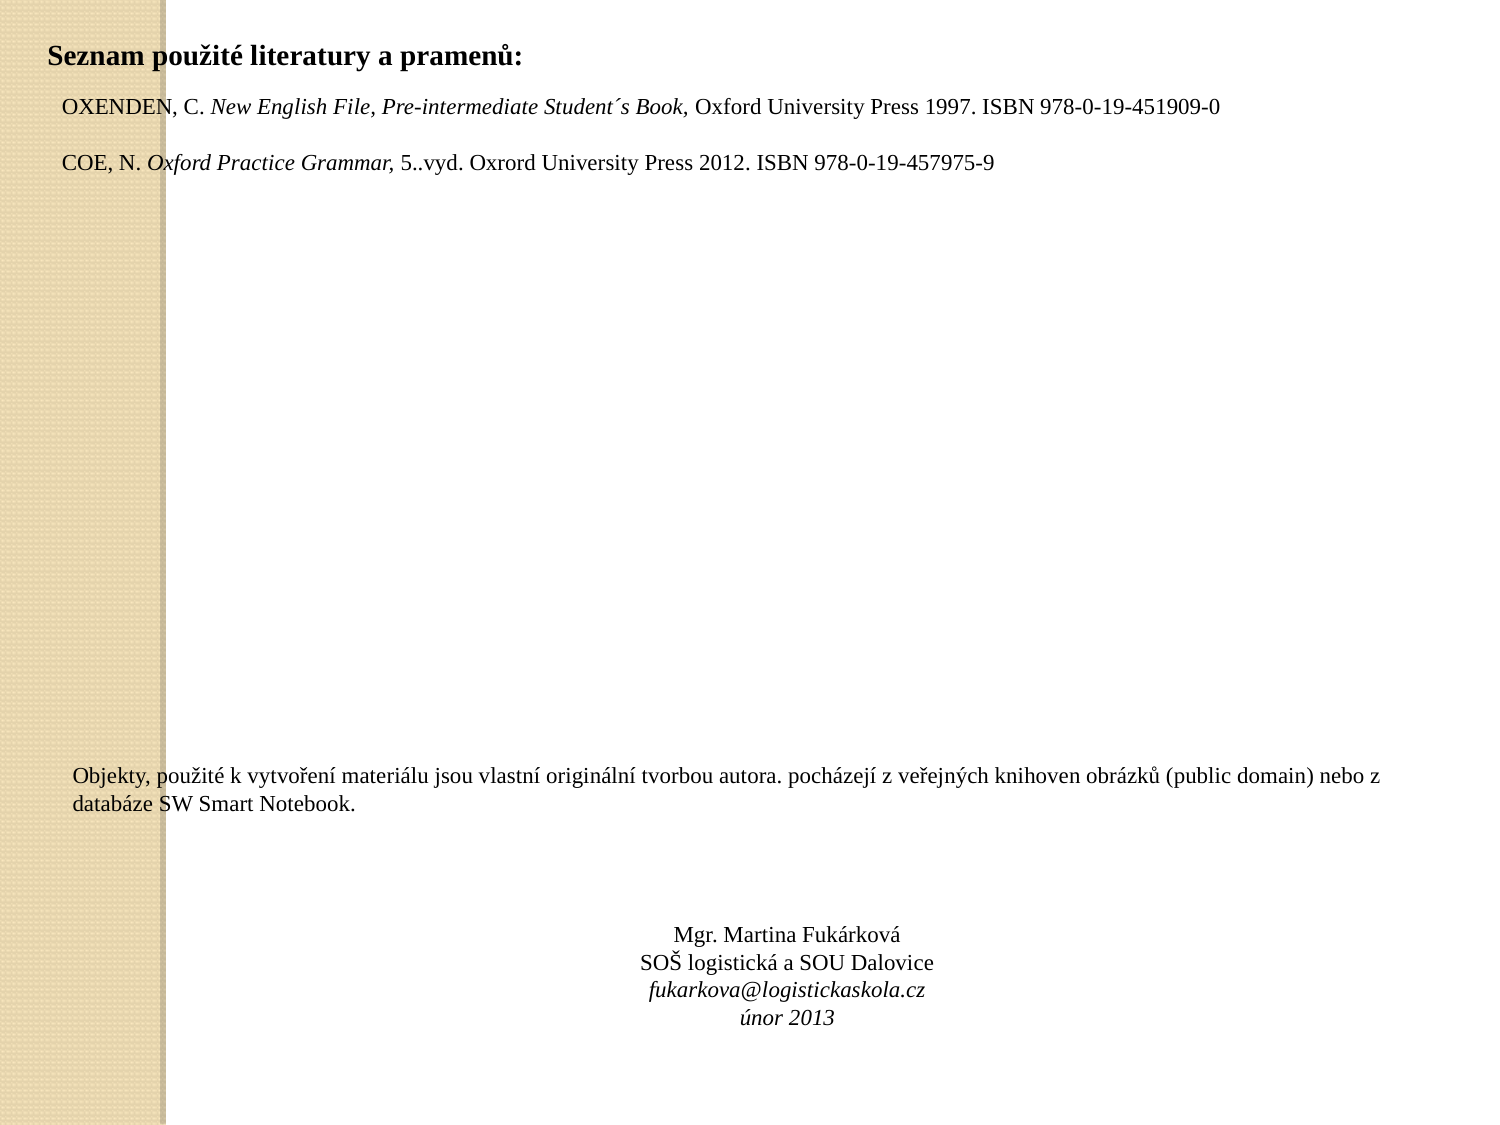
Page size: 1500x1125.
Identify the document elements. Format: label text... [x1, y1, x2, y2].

text_box Seznam použité literatury a pramenů: [33, 29, 762, 79]
text_box Objekty, použité k vytvoření materiálu jsou vlastní originální tvorbou autora. pocházejí z veřejných knihoven obrázků (public domain) nebo z databáze SW Smart Notebook. [58, 753, 1442, 823]
text_box OXENDEN, C. New English File, Pre-intermediate Student´s Book, Oxford University Press 1997. ISBN 978-0-19-451909-0 COE, N. Oxford Practice Grammar, 5..vyd. Oxrord University Press 2012. ISBN 978-0-19-457975-9 [48, 85, 1471, 211]
text_box Mgr. Martina Fukárková SOŠ logistická a SOU Dalovice fukarkova@logistickaskola.cz únor 2013 [494, 913, 1080, 1041]
